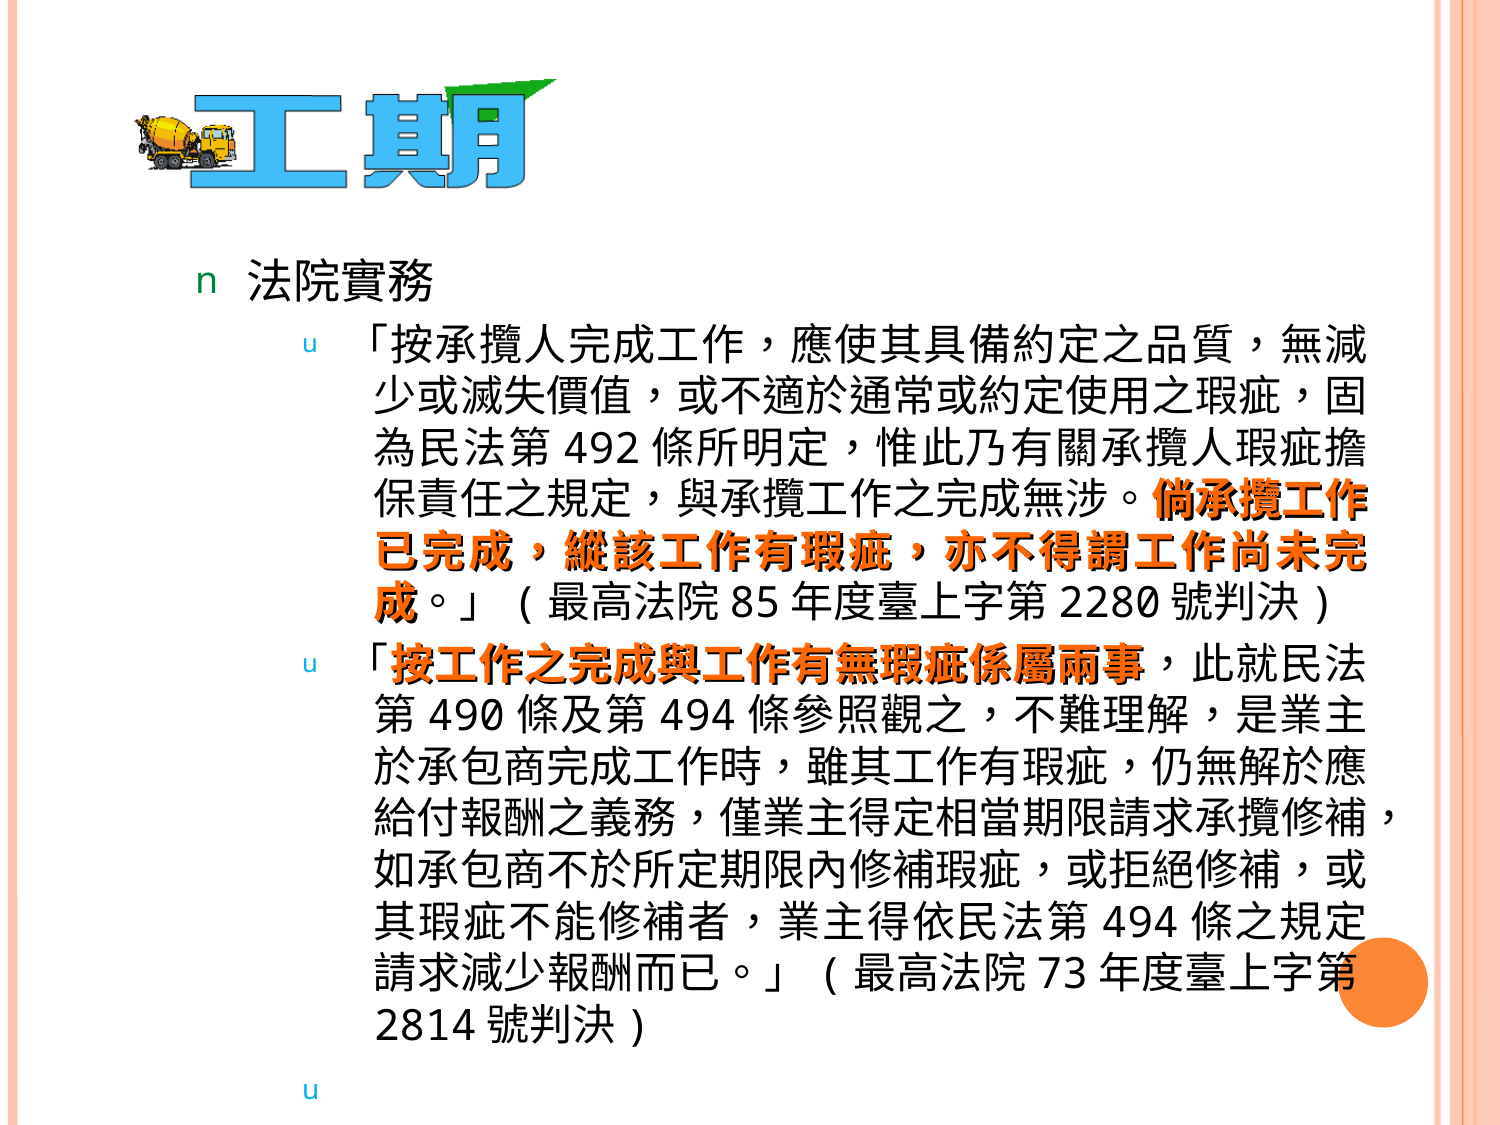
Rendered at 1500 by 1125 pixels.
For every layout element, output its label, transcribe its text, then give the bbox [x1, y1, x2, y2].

list 法院實務 「按承攬人完成工作，應使其具備約定之品質，無減少或滅失價值，或不適於通常或約定使用之瑕疵，固為民法第492條所明定，惟此乃有關承攬人瑕疵擔保責任之規定，與承攬工作之完成無涉。倘承攬工作已完成，縱該工作有瑕疵，亦不得謂工作尚未完成。」(最高法院85年度臺上字第2280號判決) 「按工作之完成與工作有無瑕疵係屬兩事，此就民法第490條及第494條參照觀之，不難理解，是業主於承包商完成工作時，雖其工作有瑕疵，仍無解於應給付報酬之義務，僅業主得定相當期限請求承攬修補，如承包商不於所定期限內修補瑕疵，或拒絕修補，或其瑕疵不能修補者，業主得依民法第494條之規定請求減少報酬而已。」(最高法院73年度臺上字第2814號判決) [76, 243, 1383, 1079]
picture [123, 78, 565, 192]
